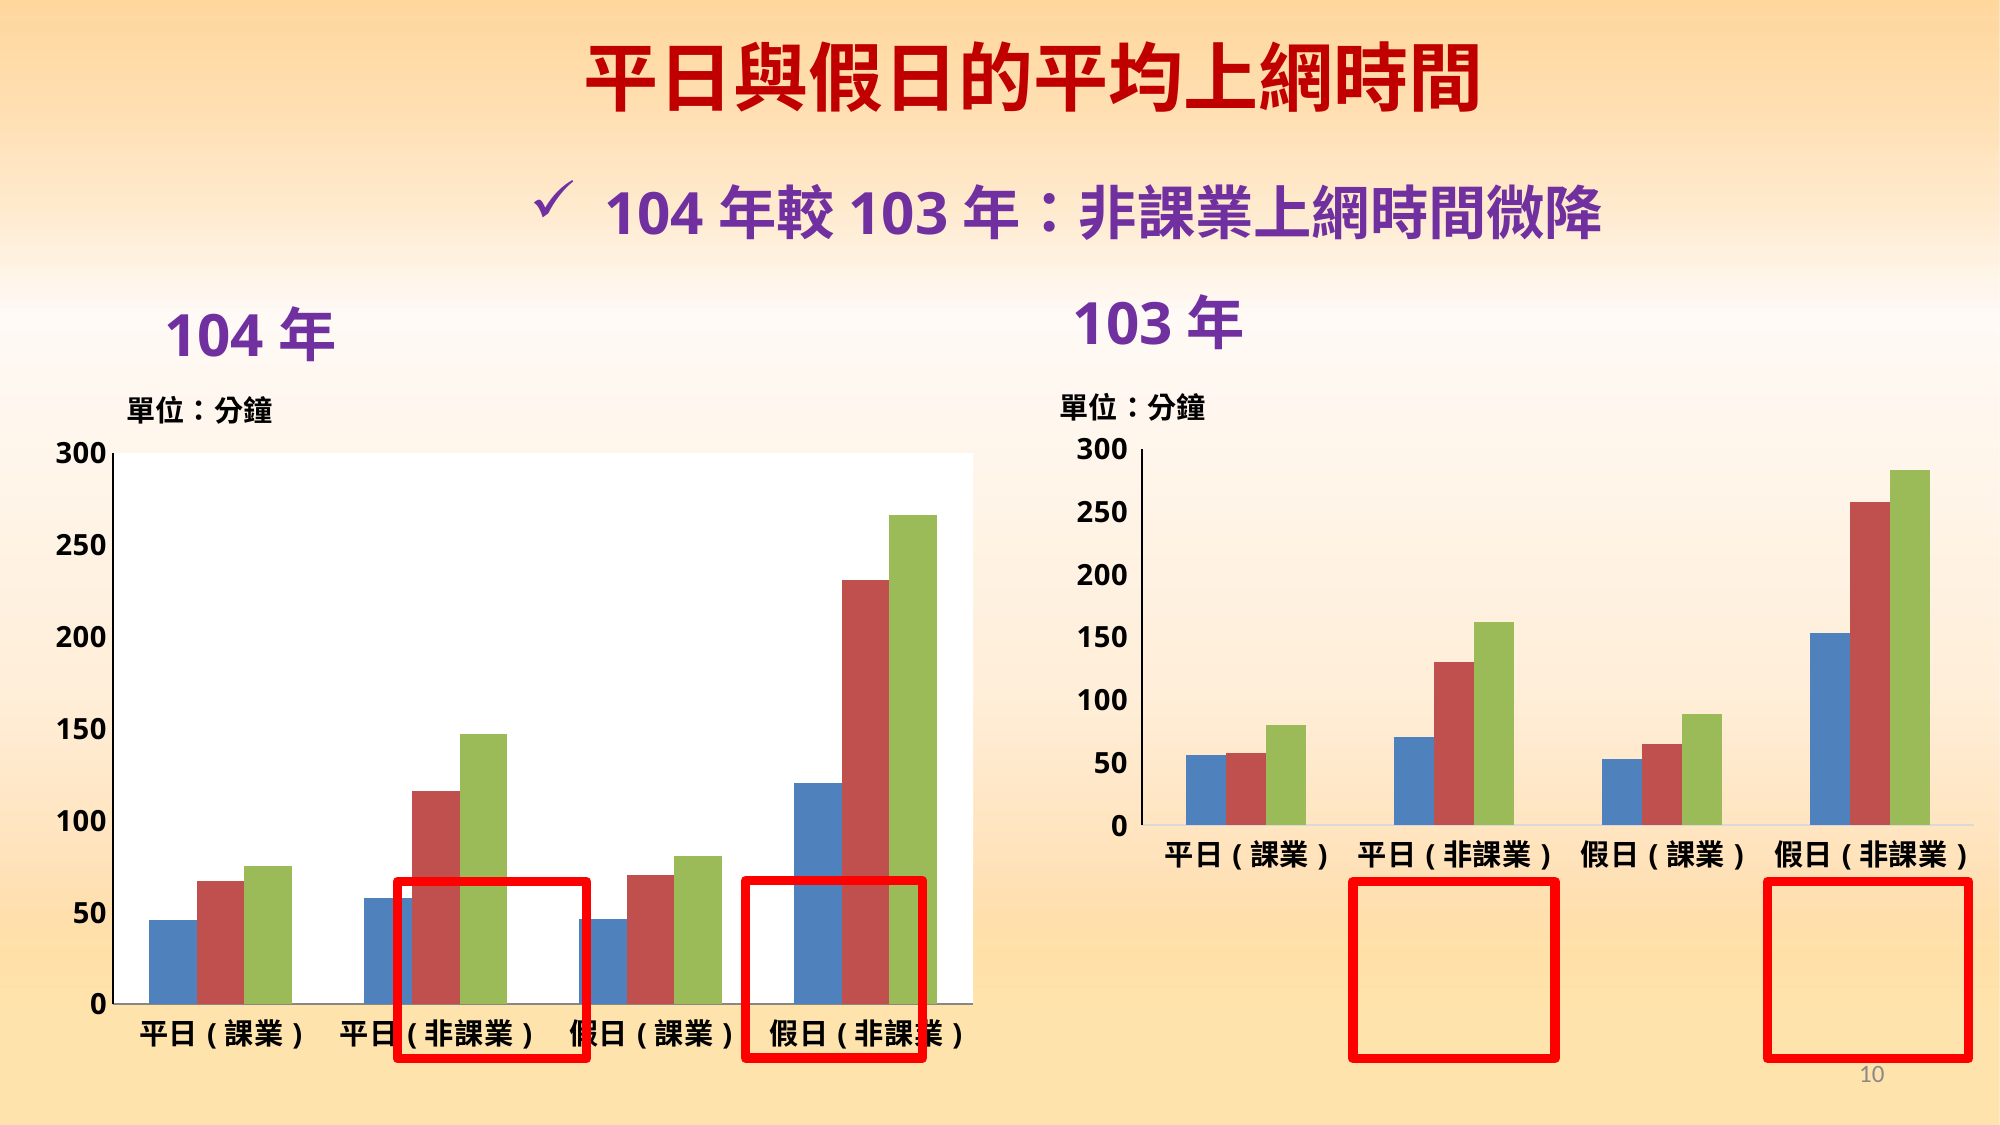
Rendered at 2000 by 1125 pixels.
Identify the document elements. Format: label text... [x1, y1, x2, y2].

chart [36, 404, 2000, 1125]
text_box 單位：分鐘 [111, 385, 315, 471]
text_box 104年較103年：非課業上網時間微降 [514, 169, 1899, 255]
text_box 104年 [149, 290, 919, 368]
text_box 103年 [1058, 278, 1828, 372]
picture [0, 0, 2000, 1125]
text_box 單位：分鐘 [1044, 382, 1248, 467]
text_box 平日與假日的平均上網時間 [312, 23, 1754, 118]
